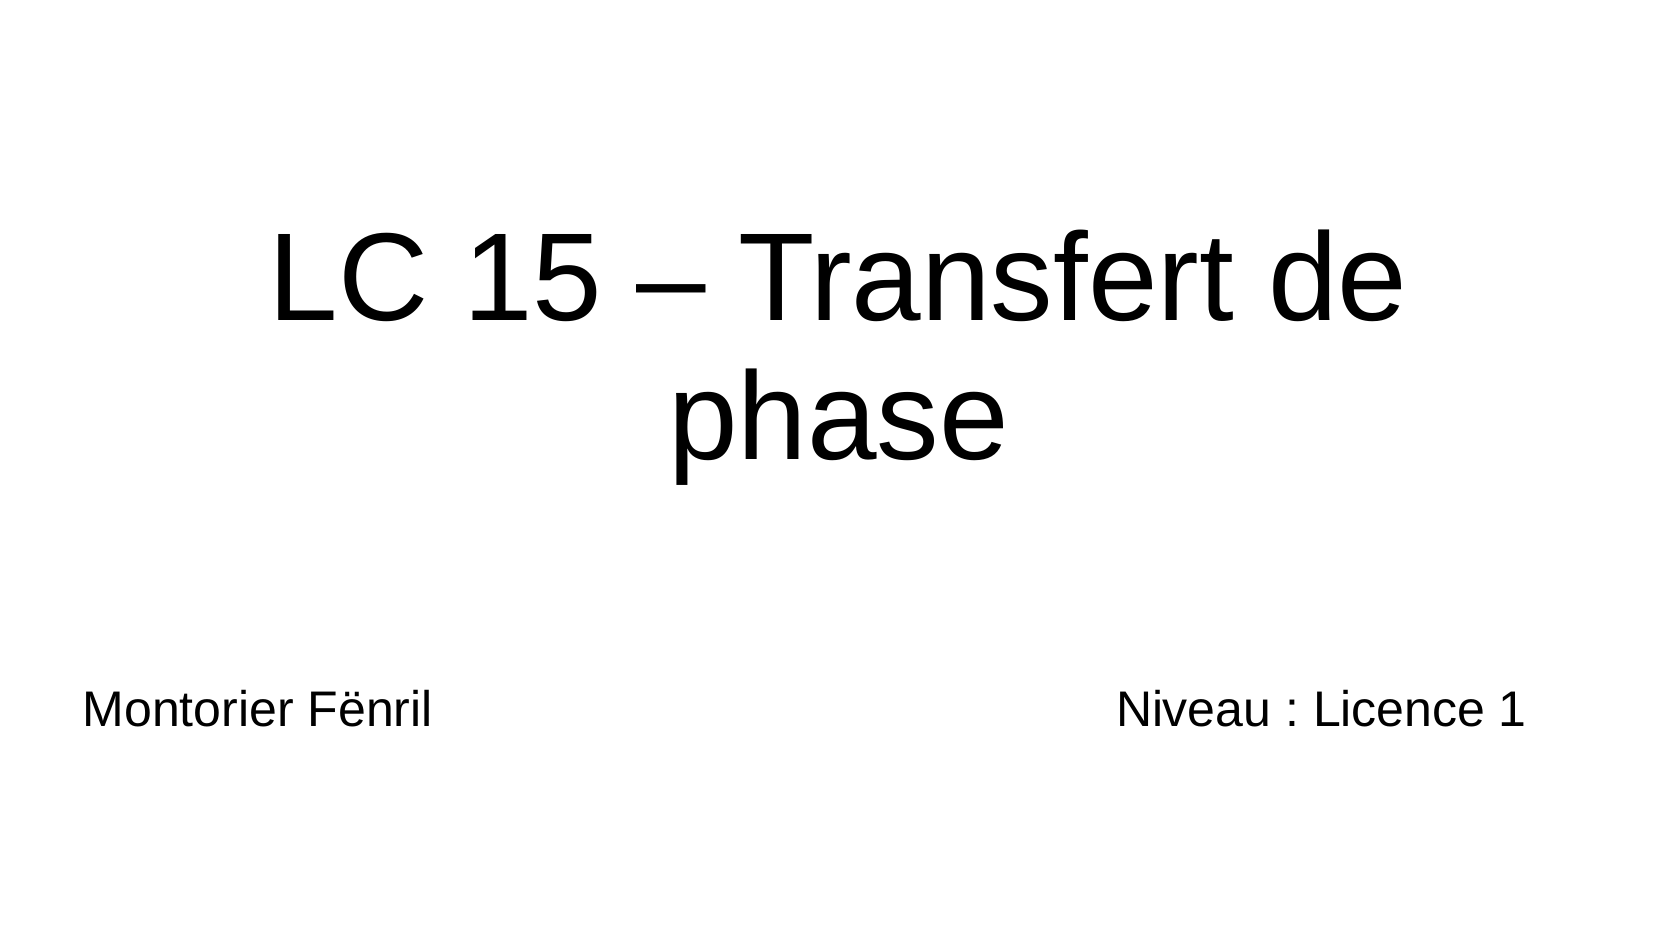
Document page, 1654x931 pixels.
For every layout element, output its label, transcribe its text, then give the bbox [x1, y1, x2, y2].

title LC 15 – Transfert de phase [94, 136, 1583, 557]
subtitle Montorier Fënril Niveau : Licence 1 [82, 661, 1571, 758]
